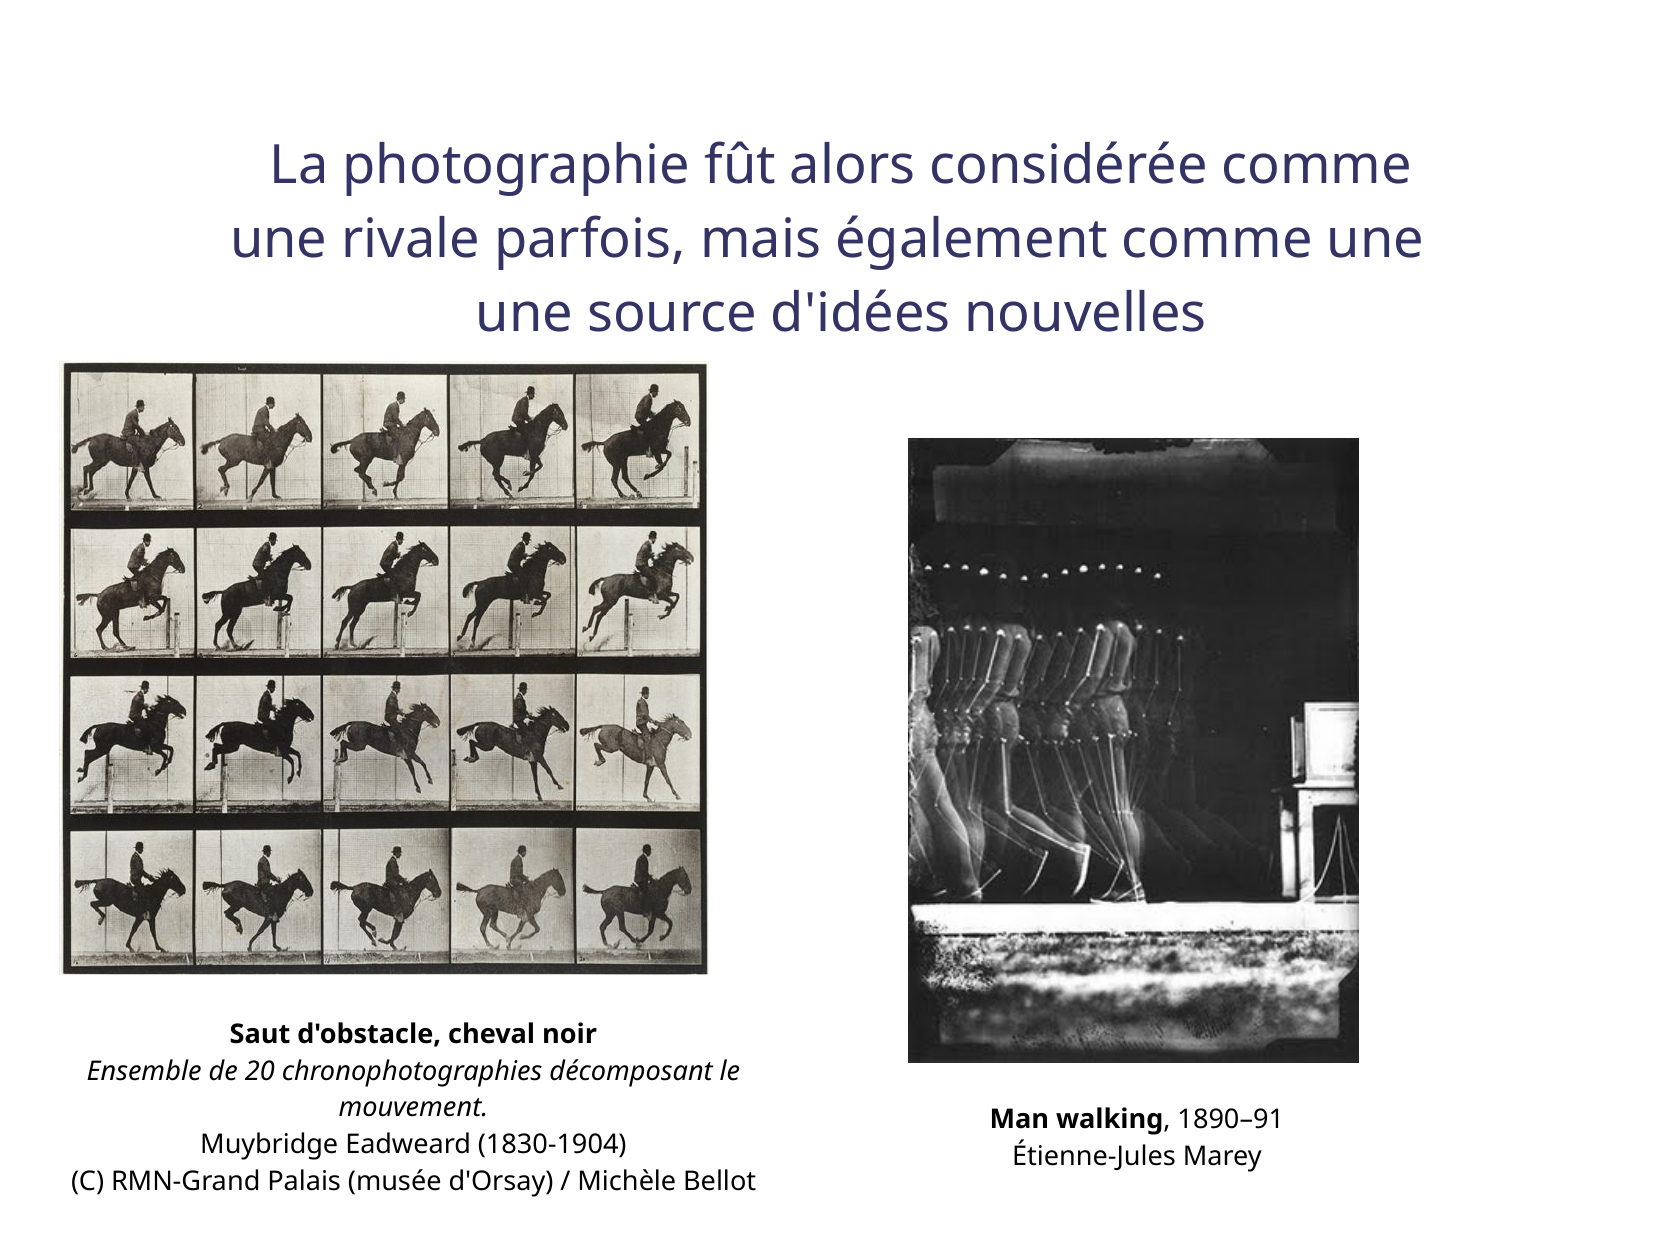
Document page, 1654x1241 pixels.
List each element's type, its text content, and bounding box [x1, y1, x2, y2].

text_box Man walking, 1890–91 Étienne-Jules Marey [856, 1092, 1418, 1183]
picture [59, 361, 709, 975]
text_box Saut d'obstacle, cheval noir Ensemble de 20 chronophotographies décomposant le mouvement. Muybridge Eadweard (1830-1904) (C) RMN-Grand Palais (musée d'Orsay) / Michèle Bellot [29, 1007, 798, 1212]
picture [908, 438, 1359, 1063]
text_box La photographie fût alors considérée comme une rivale parfois, mais également comme une une source d'idées nouvelles [206, 118, 1477, 360]
